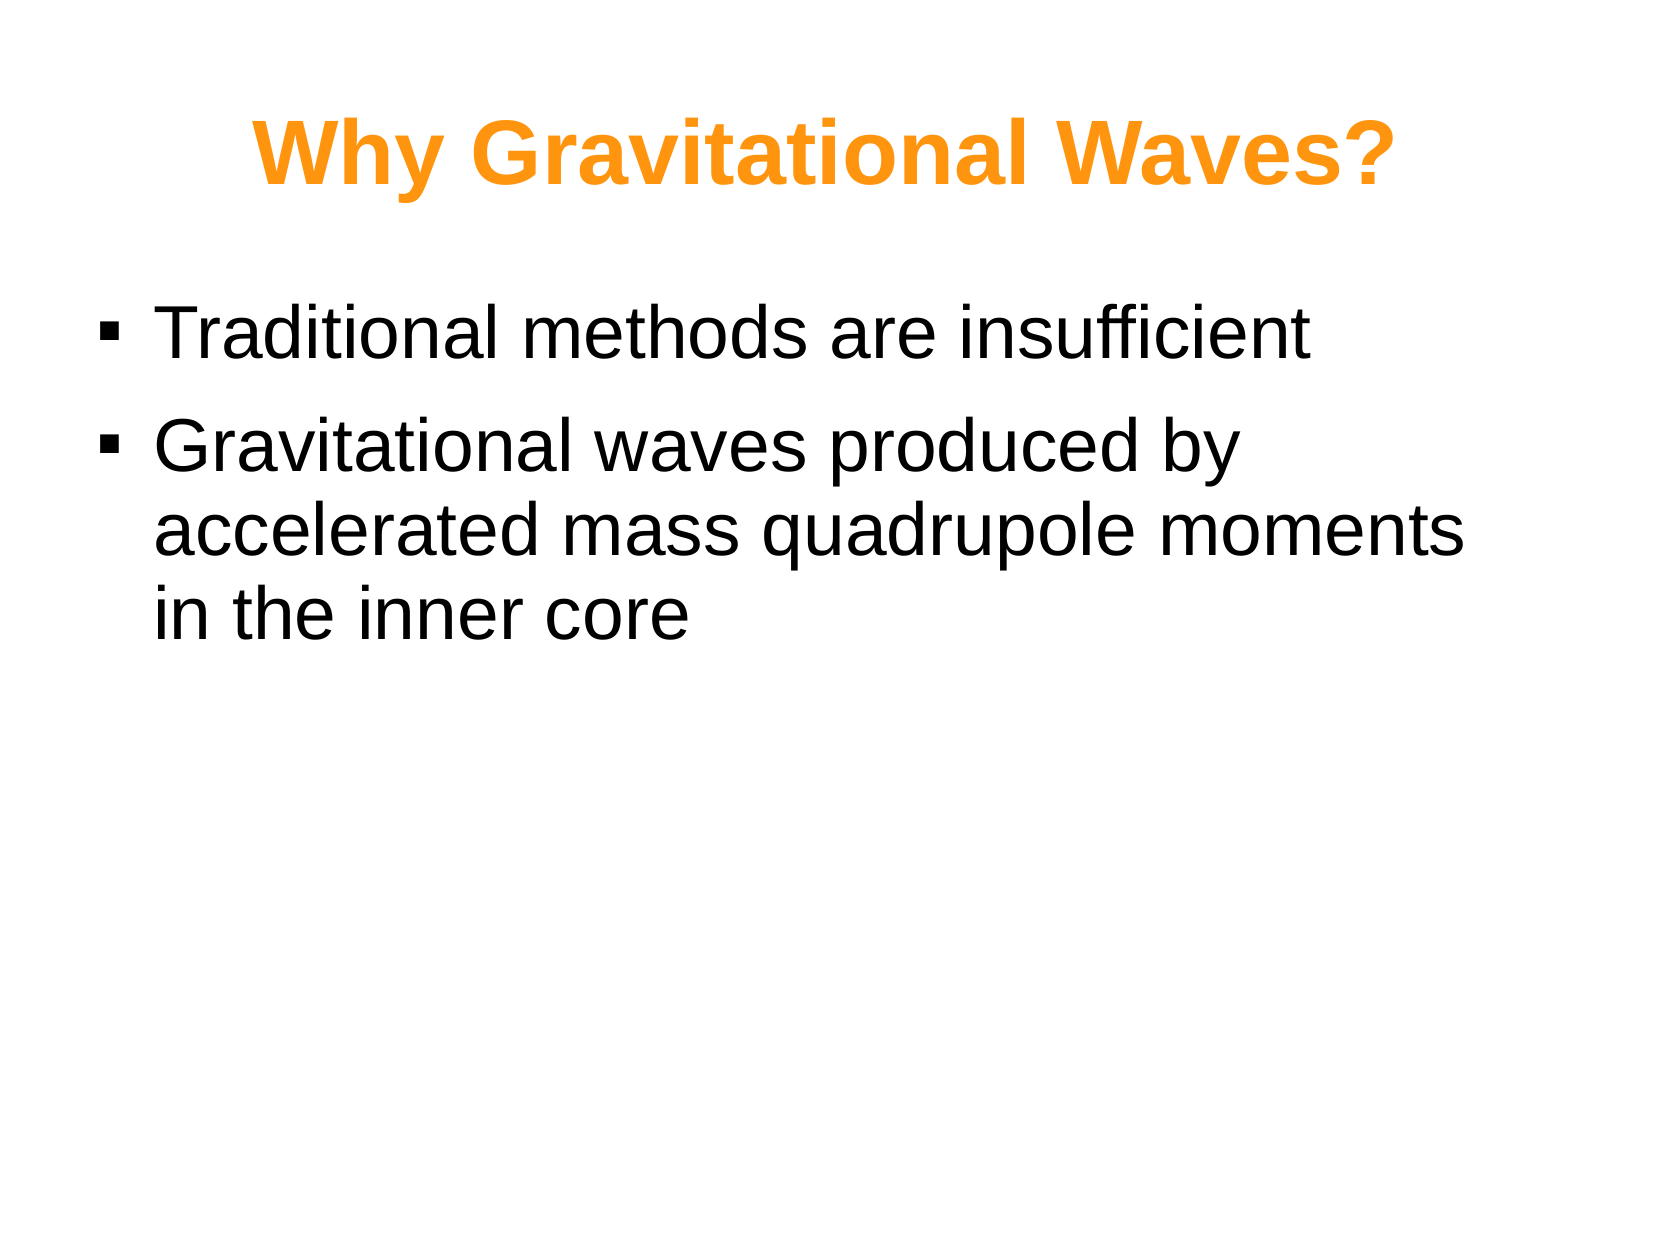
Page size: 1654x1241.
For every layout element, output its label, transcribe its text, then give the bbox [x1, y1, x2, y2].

list Traditional methods are insufficient Gravitational waves produced by accelerated mass quadrupole moments in the inner core [82, 290, 1537, 1010]
title Why Gravitational Waves? [82, 49, 1571, 257]
